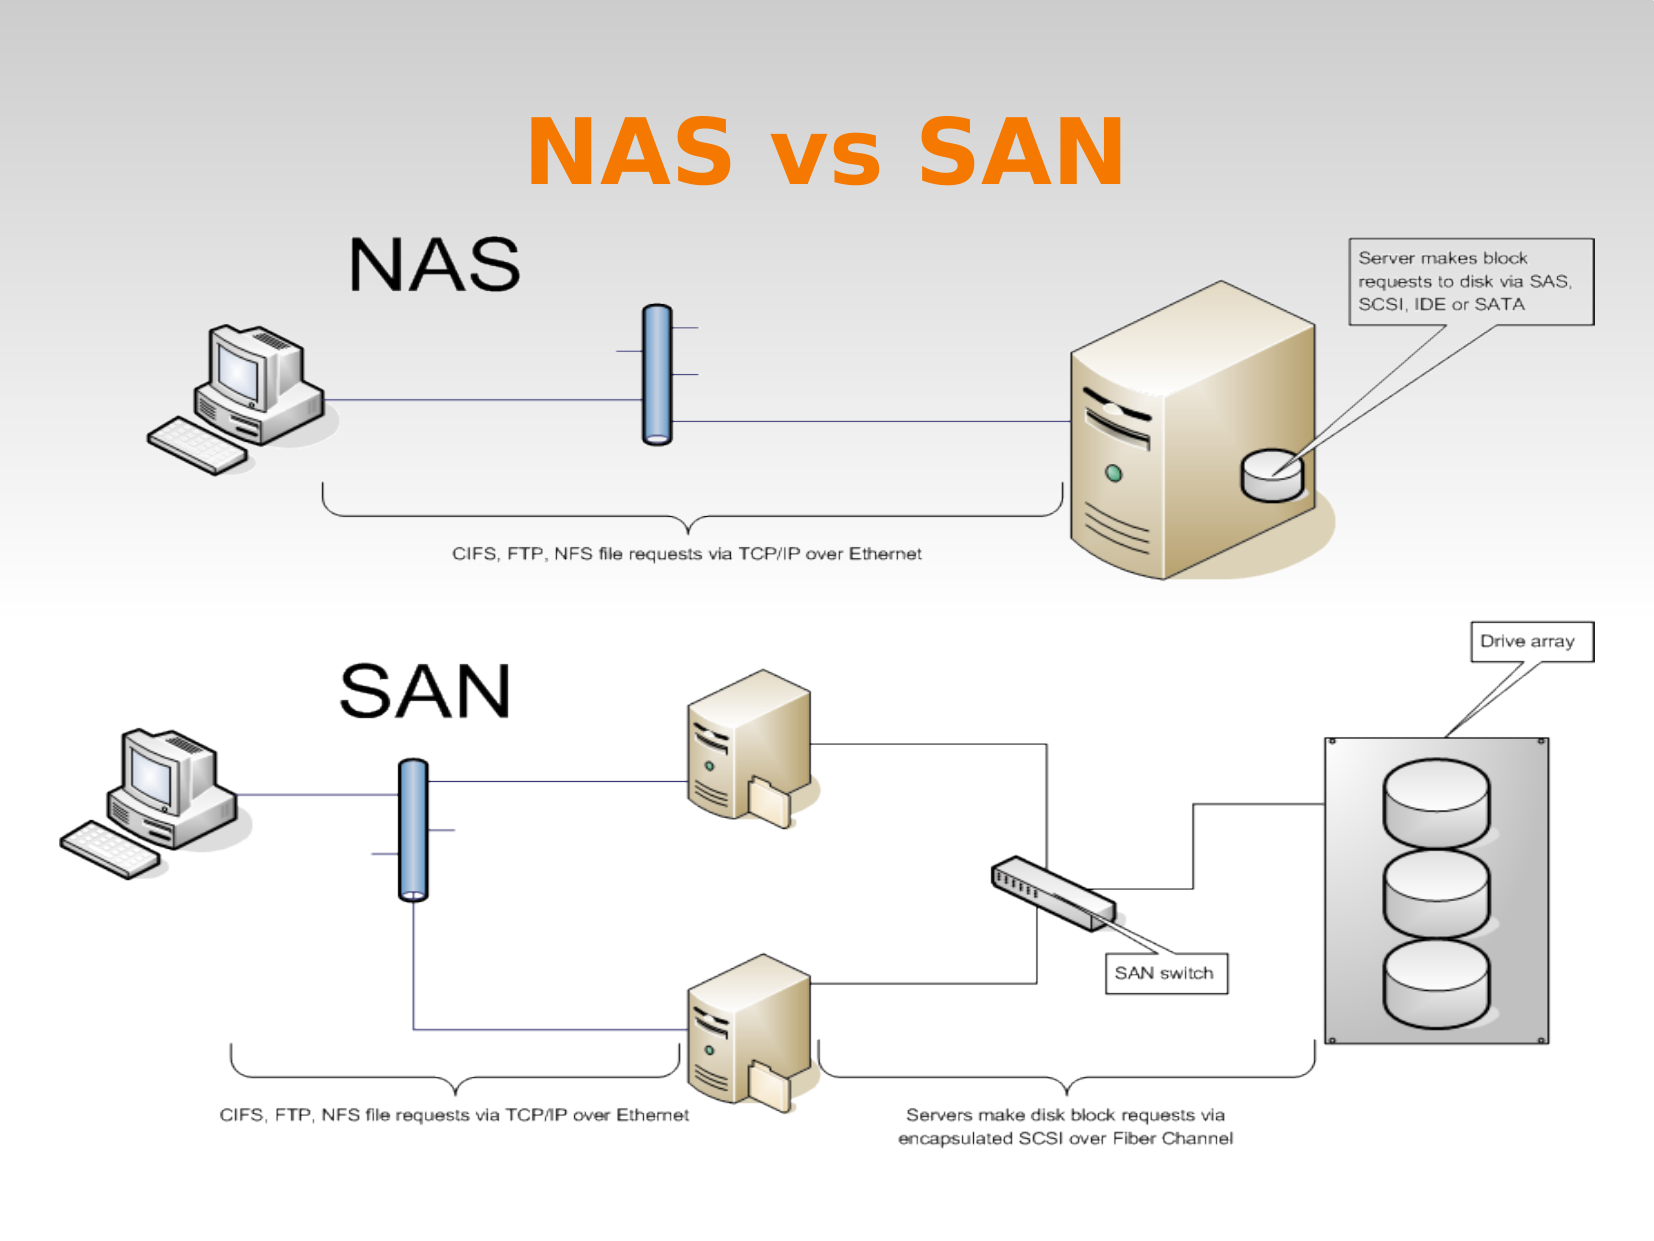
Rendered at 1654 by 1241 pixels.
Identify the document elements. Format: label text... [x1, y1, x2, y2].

picture [59, 212, 1595, 1152]
title NAS vs SAN [82, 56, 1571, 212]
